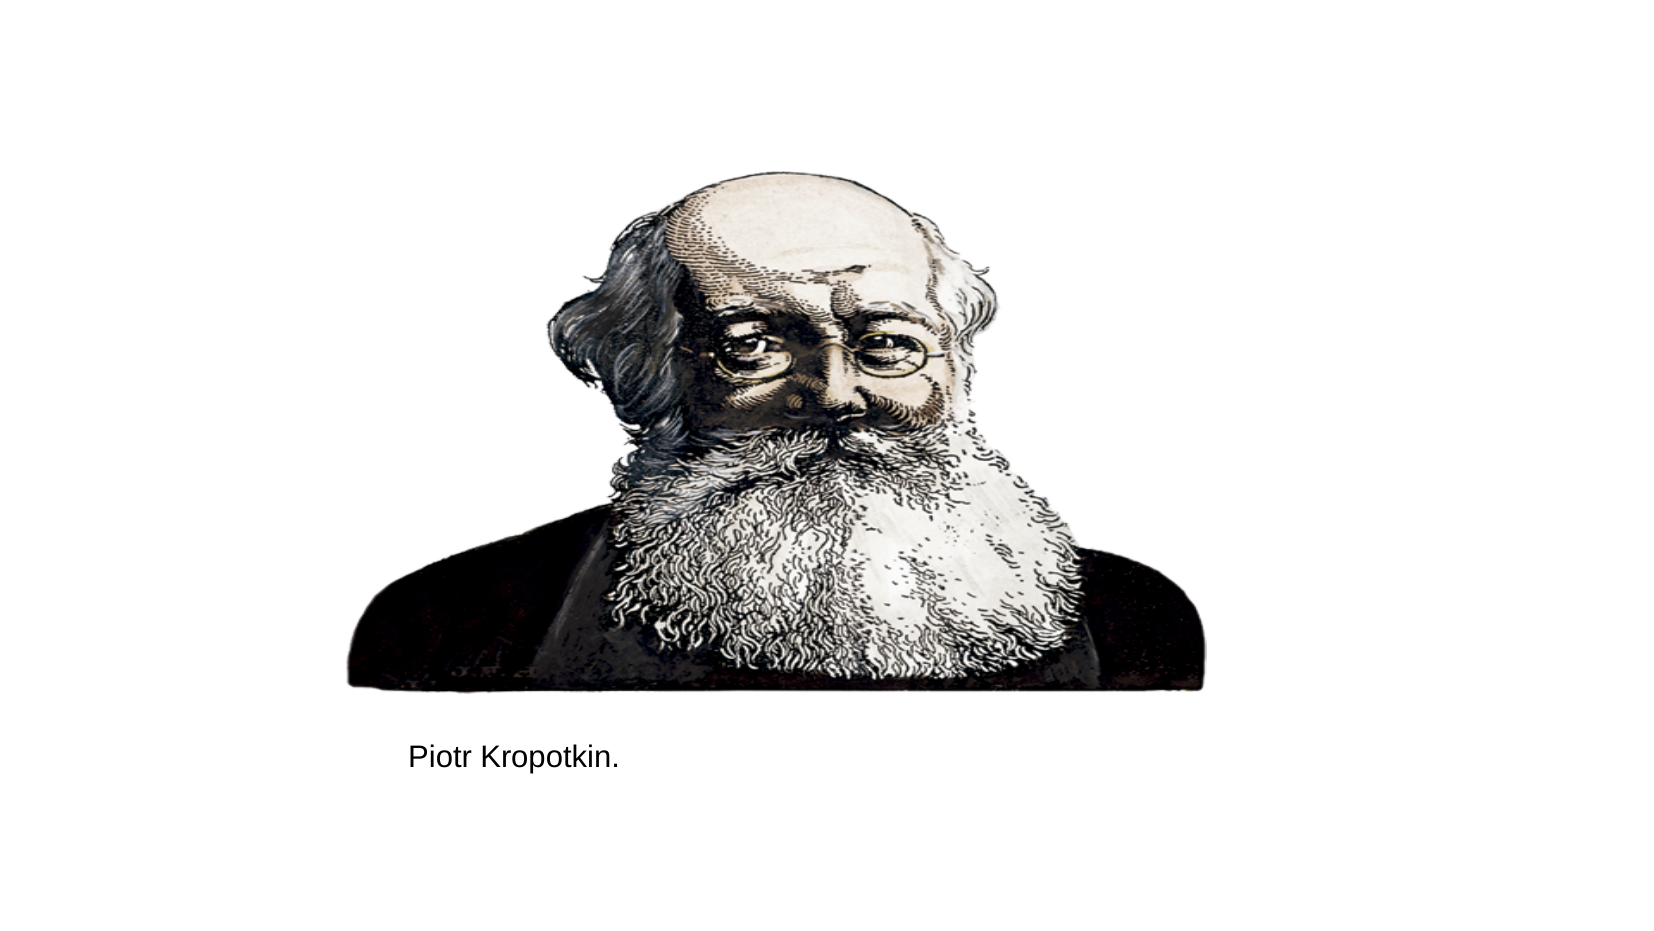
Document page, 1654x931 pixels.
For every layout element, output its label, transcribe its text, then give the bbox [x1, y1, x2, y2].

text_box Piotr Kropotkin. [357, 728, 1205, 782]
picture [345, 171, 1207, 694]
